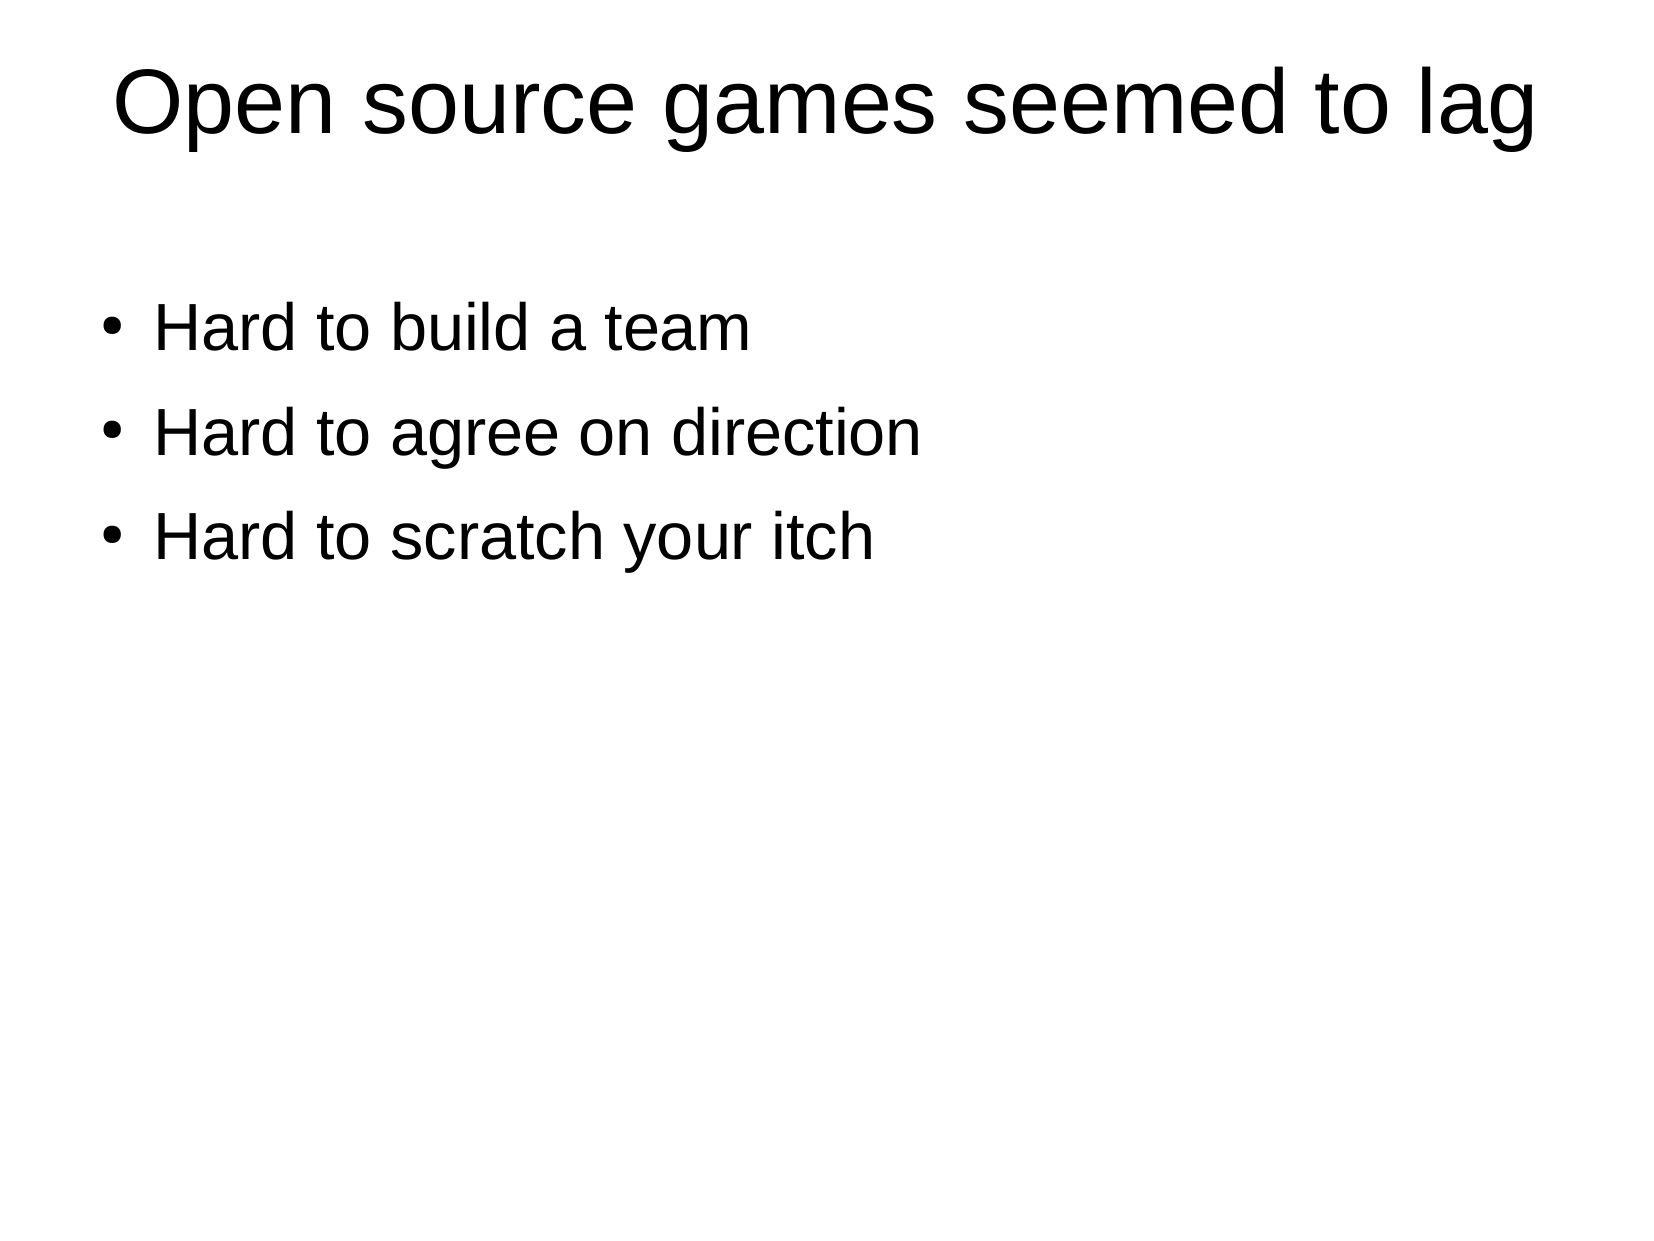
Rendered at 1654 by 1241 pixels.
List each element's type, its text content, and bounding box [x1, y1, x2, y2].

title Open source games seemed to lag [82, 49, 1571, 257]
list Hard to build a team Hard to agree on direction Hard to scratch your itch [82, 290, 1538, 1010]
